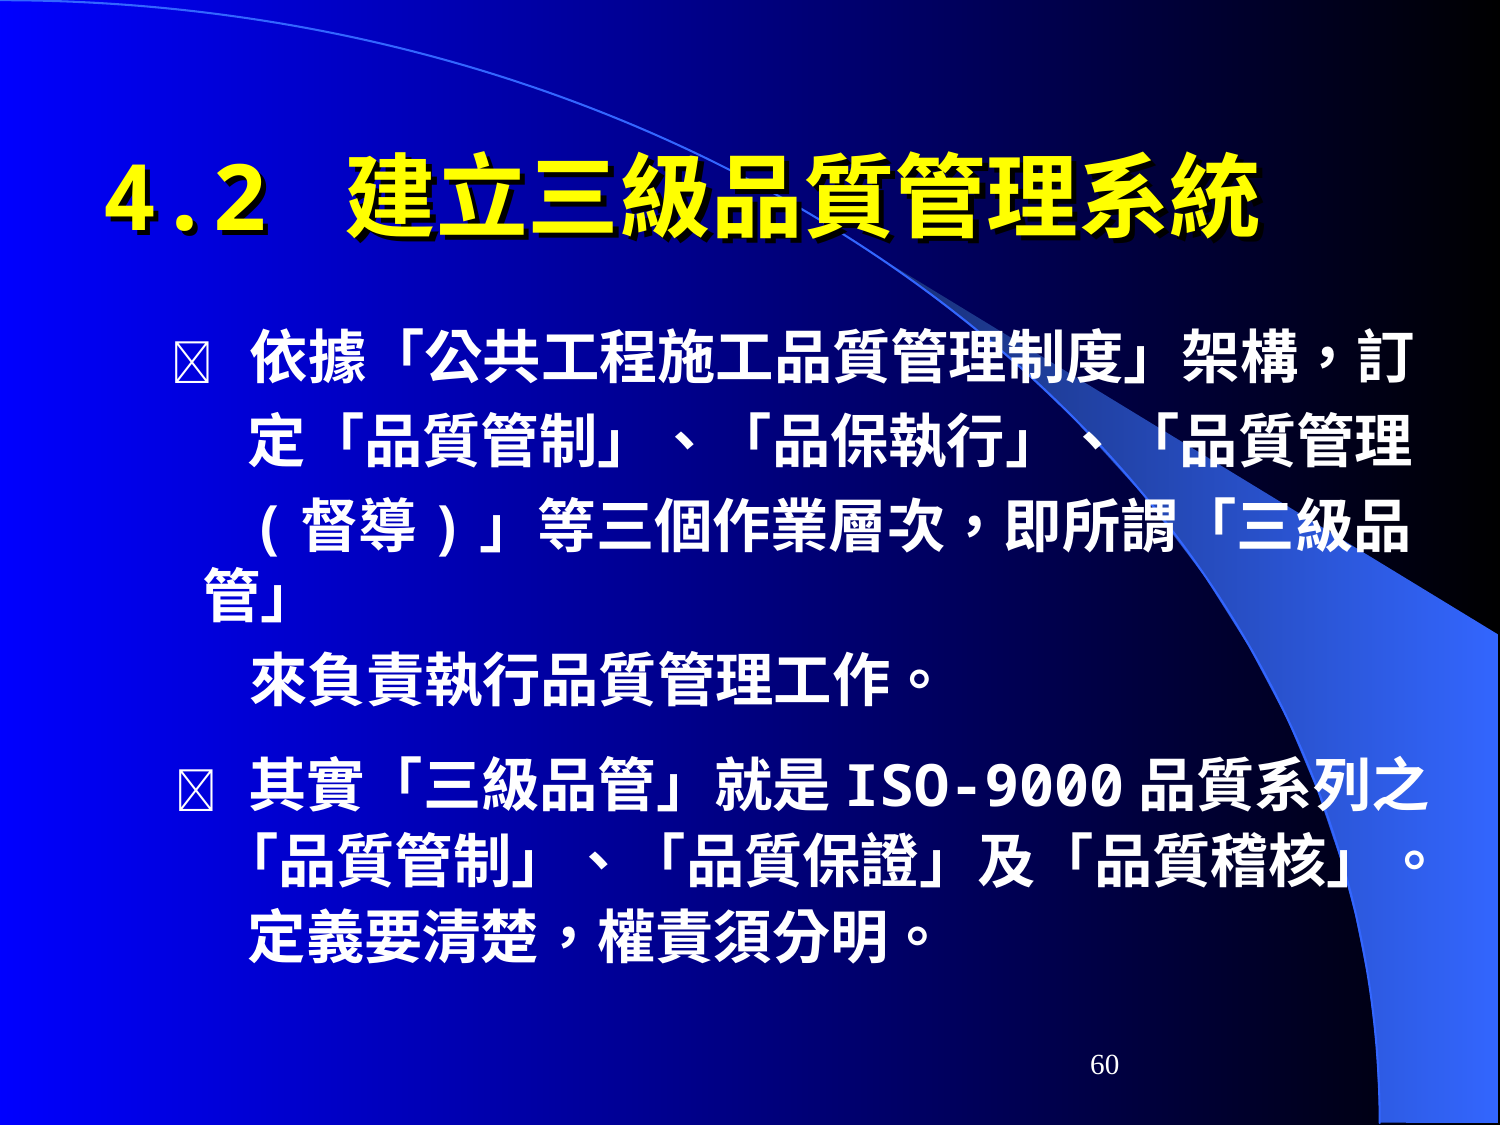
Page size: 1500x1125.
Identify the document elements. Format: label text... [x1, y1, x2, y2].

list  依據「公共工程施工品質管理制度」架構，訂 定「品質管制」、「品保執行」、「品質管理 (督導)」等三個作業層次，即所謂「三級品管」 來負責執行品質管理工作。  其實「三級品管」就是ISO-9000品質系列之 「品質管制」、「品質保證」及「品質稽核」。 定義要清楚，權責須分明。 [75, 312, 1500, 988]
title 4.2 建立三級品質管理系統 [87, 99, 1363, 288]
text_box [1074, 1025, 1388, 1101]
